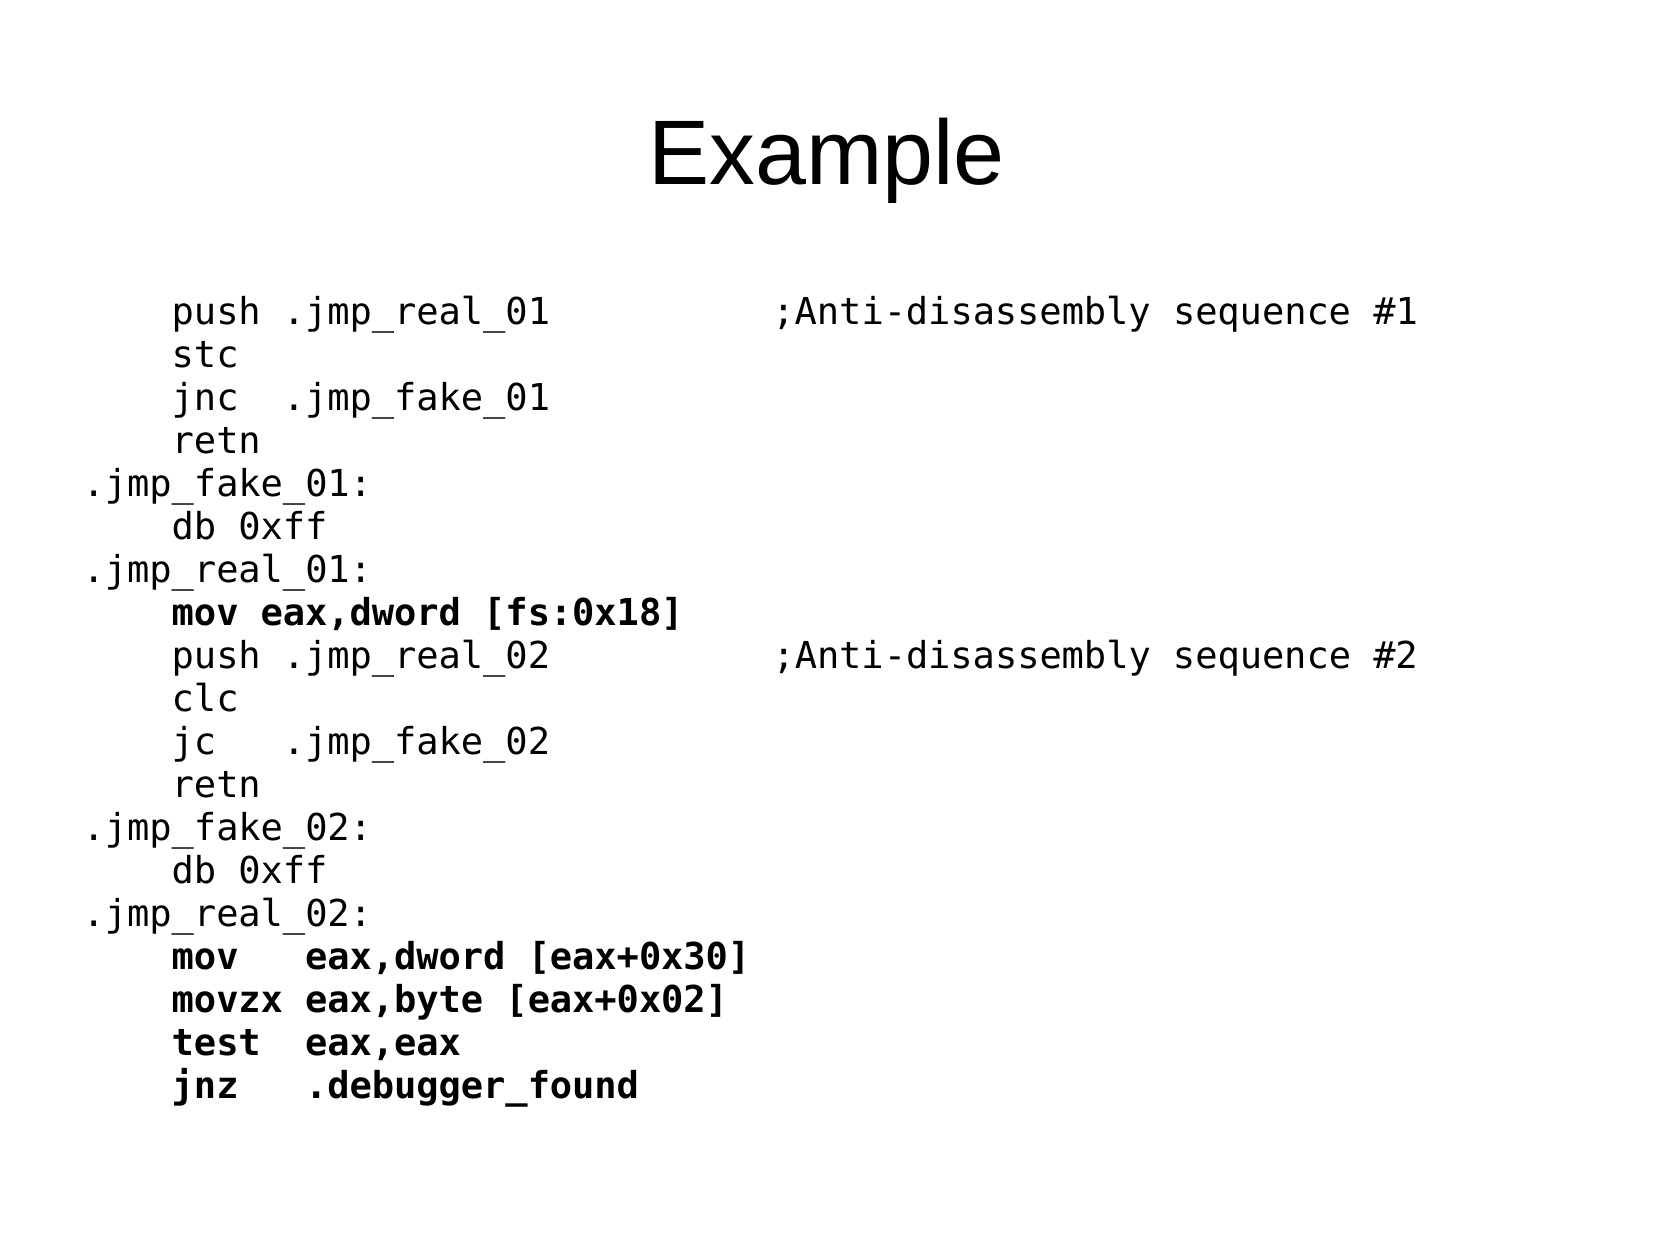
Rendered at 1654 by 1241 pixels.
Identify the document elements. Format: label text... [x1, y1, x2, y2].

list [840, 290, 1587, 1184]
list push .jmp_real_01 ;Anti-disassembly sequence #1 stc jnc .jmp_fake_01 retn .jmp_fake_01: db 0xff .jmp_real_01: mov eax,dword [fs:0x18] push .jmp_real_02 ;Anti-disassembly sequence #2 clc jc .jmp_fake_02 retn .jmp_fake_02: db 0xff .jmp_real_02: mov eax,dword [eax+0x30] movzx eax,byte [eax+0x02] test eax,eax jnz .debugger_found [82, 290, 845, 1109]
title Example [82, 49, 1571, 257]
